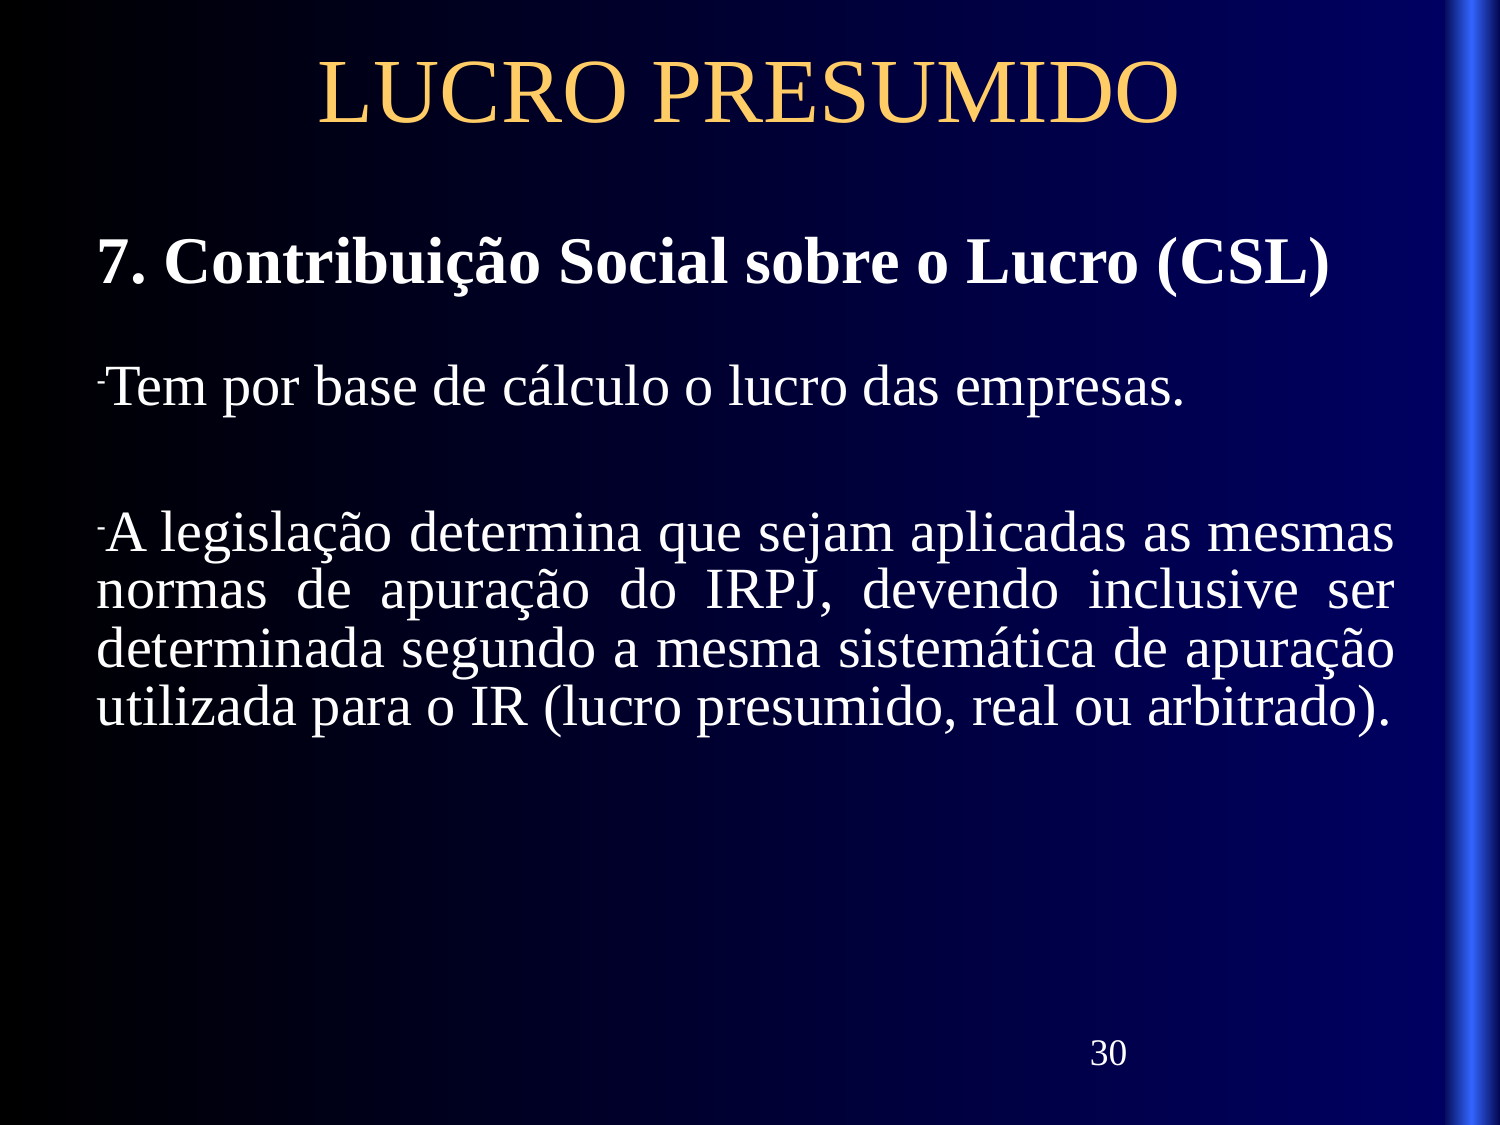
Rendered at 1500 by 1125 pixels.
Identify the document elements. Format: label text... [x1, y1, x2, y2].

text_box 7. Contribuição Social sobre o Lucro (CSL) Tem por base de cálculo o lucro das empresas. A legislação determina que sejam aplicadas as mesmas normas de apuração do IRPJ, devendo inclusive ser determinada segundo a mesma sistemática de apuração utilizada para o IR (lucro presumido, real ou arbitrado). [81, 222, 1411, 898]
title LUCRO PRESUMIDO [112, 23, 1388, 211]
